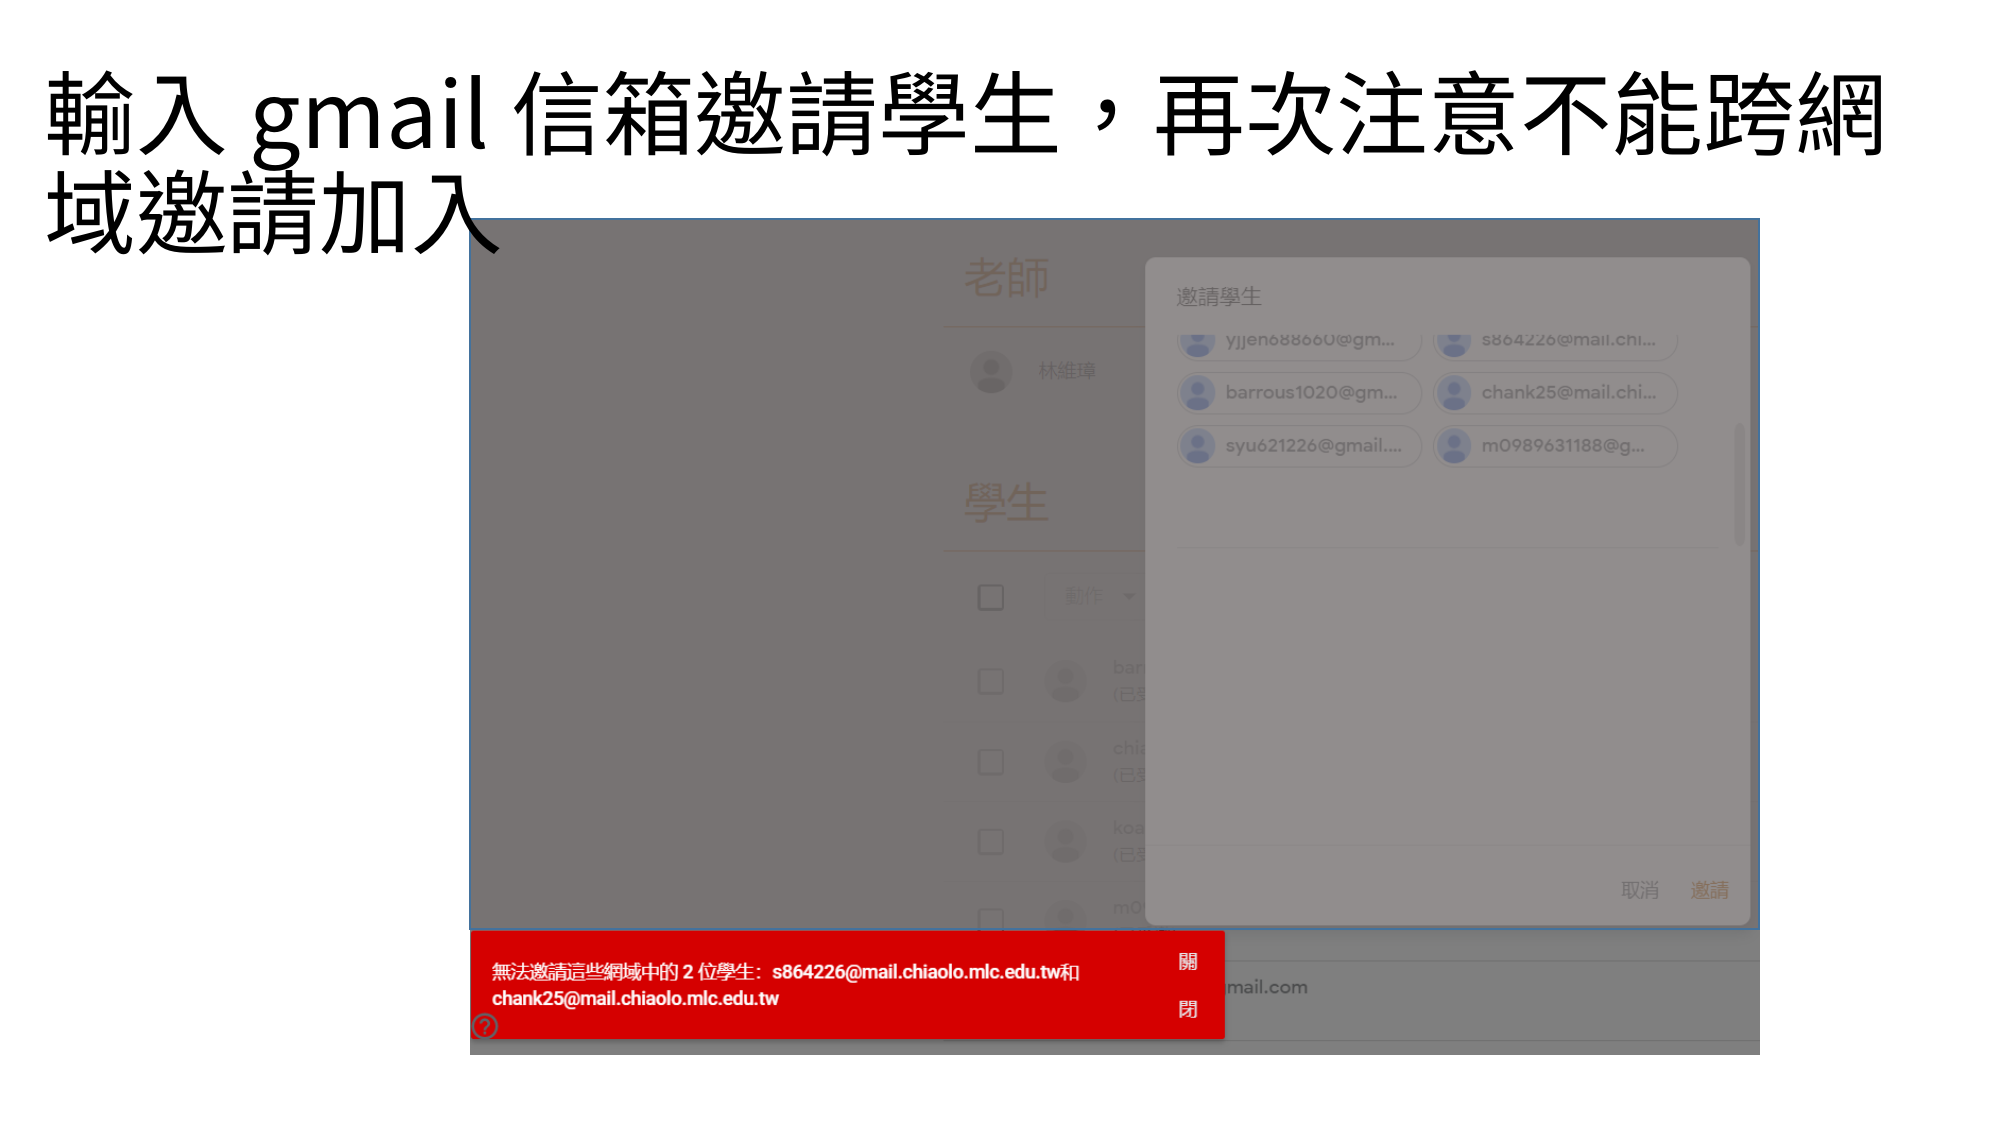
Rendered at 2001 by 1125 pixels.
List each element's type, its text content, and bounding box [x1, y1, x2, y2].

title 輸入gmail信箱邀請學生，再次注意不能跨網域邀請加入 [29, 59, 1945, 278]
picture [470, 929, 1760, 1055]
text_box [470, 278, 1760, 929]
